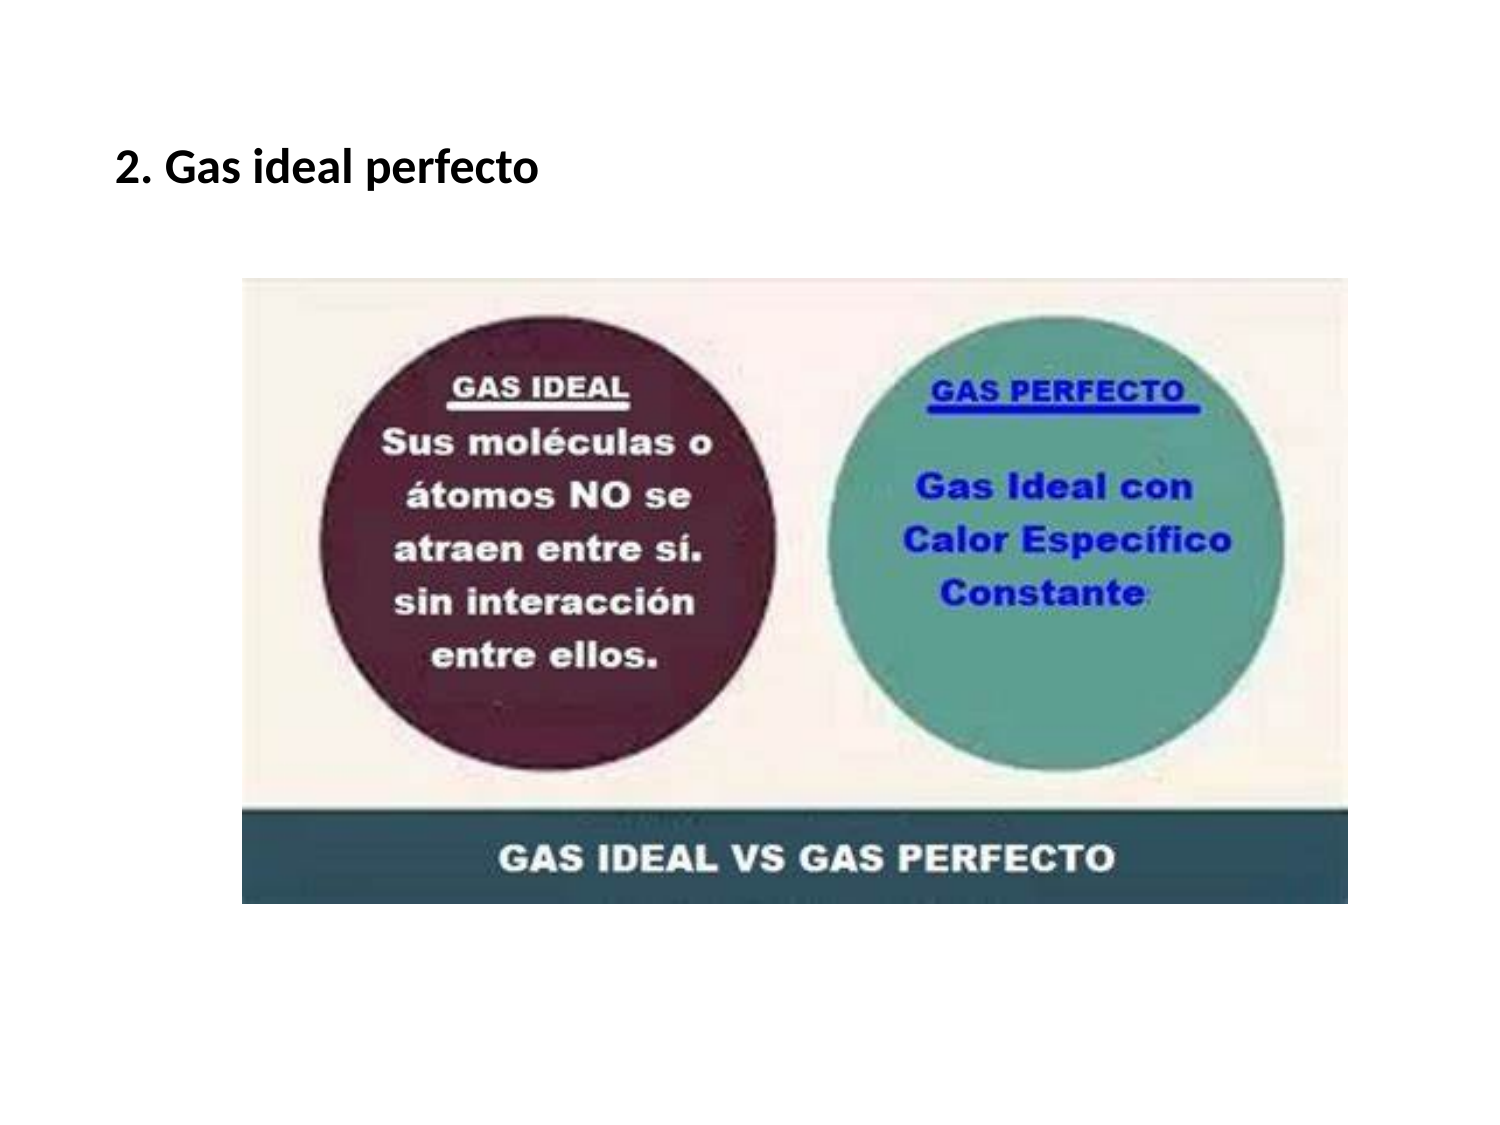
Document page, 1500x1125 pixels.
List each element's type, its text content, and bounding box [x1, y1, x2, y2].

text_box 2. Gas ideal perfecto [99, 70, 1450, 258]
picture [242, 278, 1348, 904]
